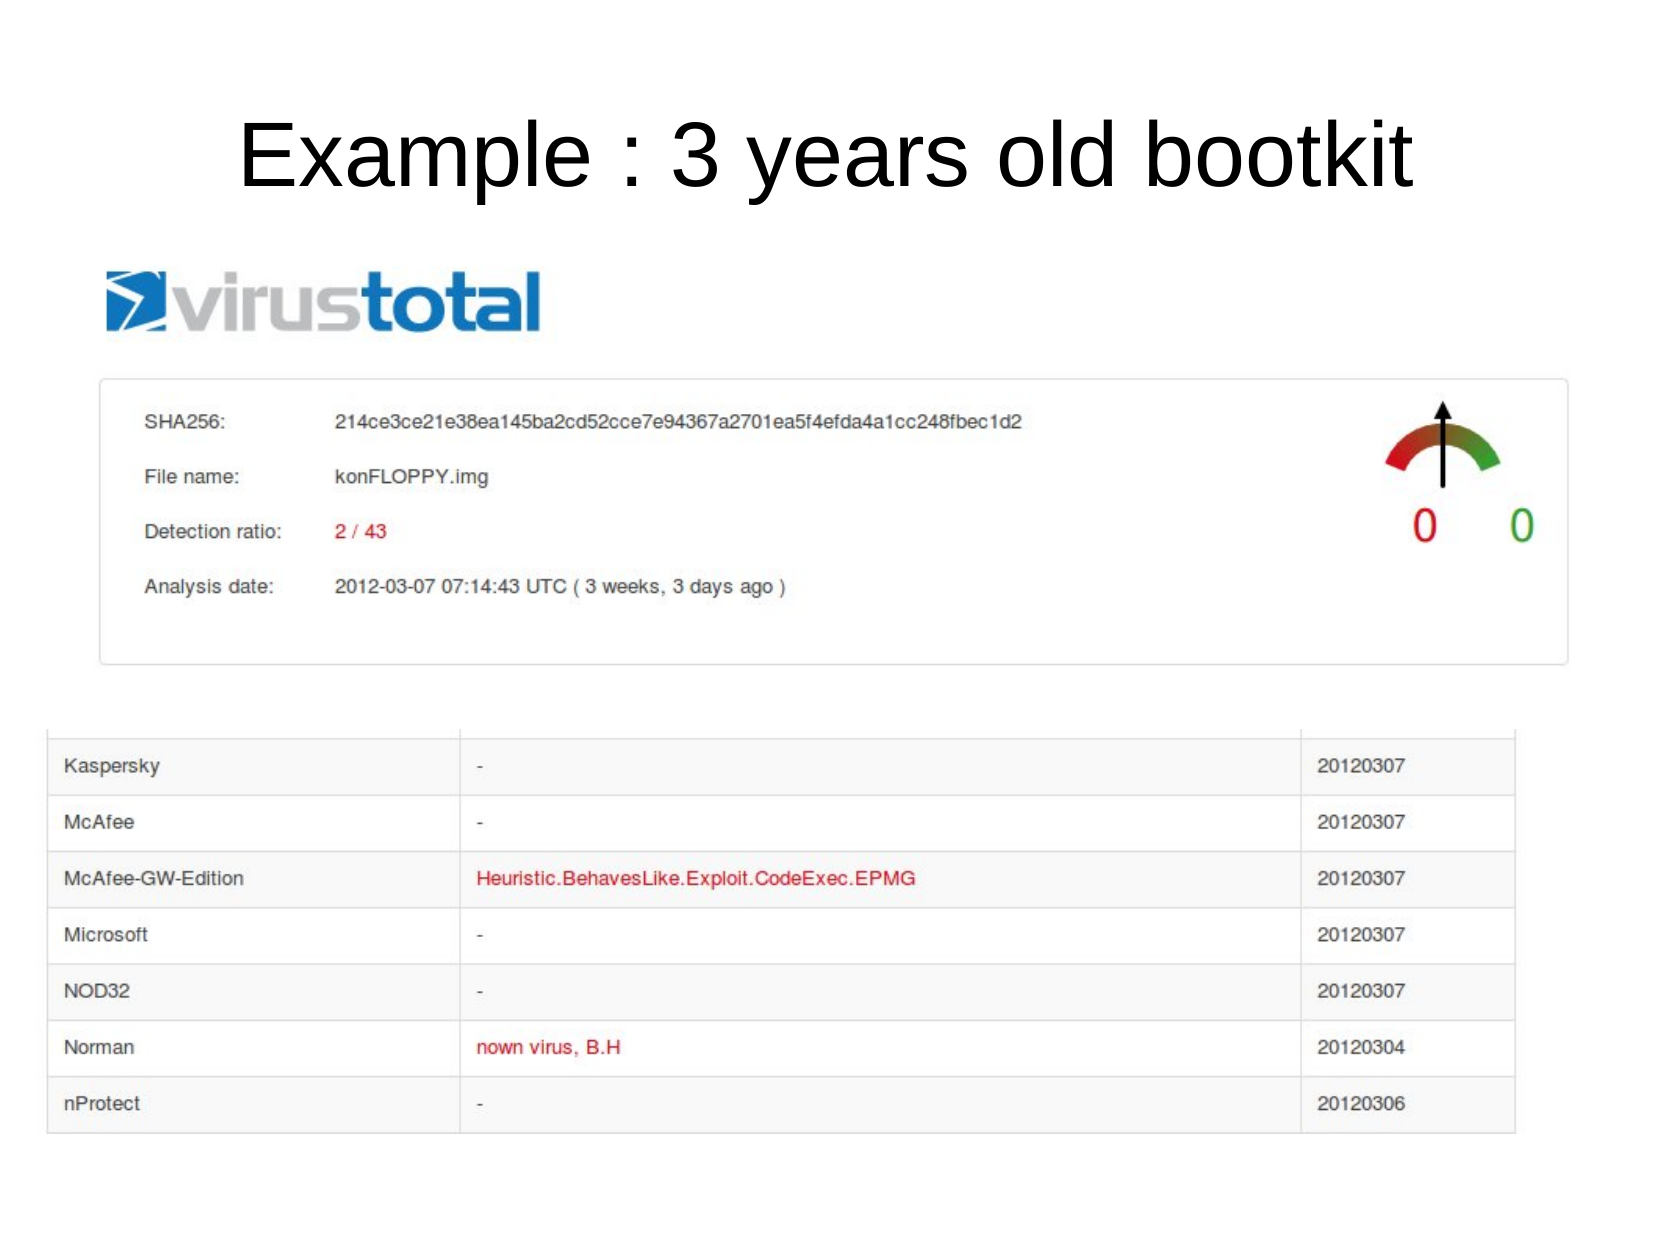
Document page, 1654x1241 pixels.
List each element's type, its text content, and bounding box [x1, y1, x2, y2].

picture [82, 242, 1580, 686]
title Example : 3 years old bootkit [82, 49, 1571, 242]
picture [0, 729, 1646, 1134]
